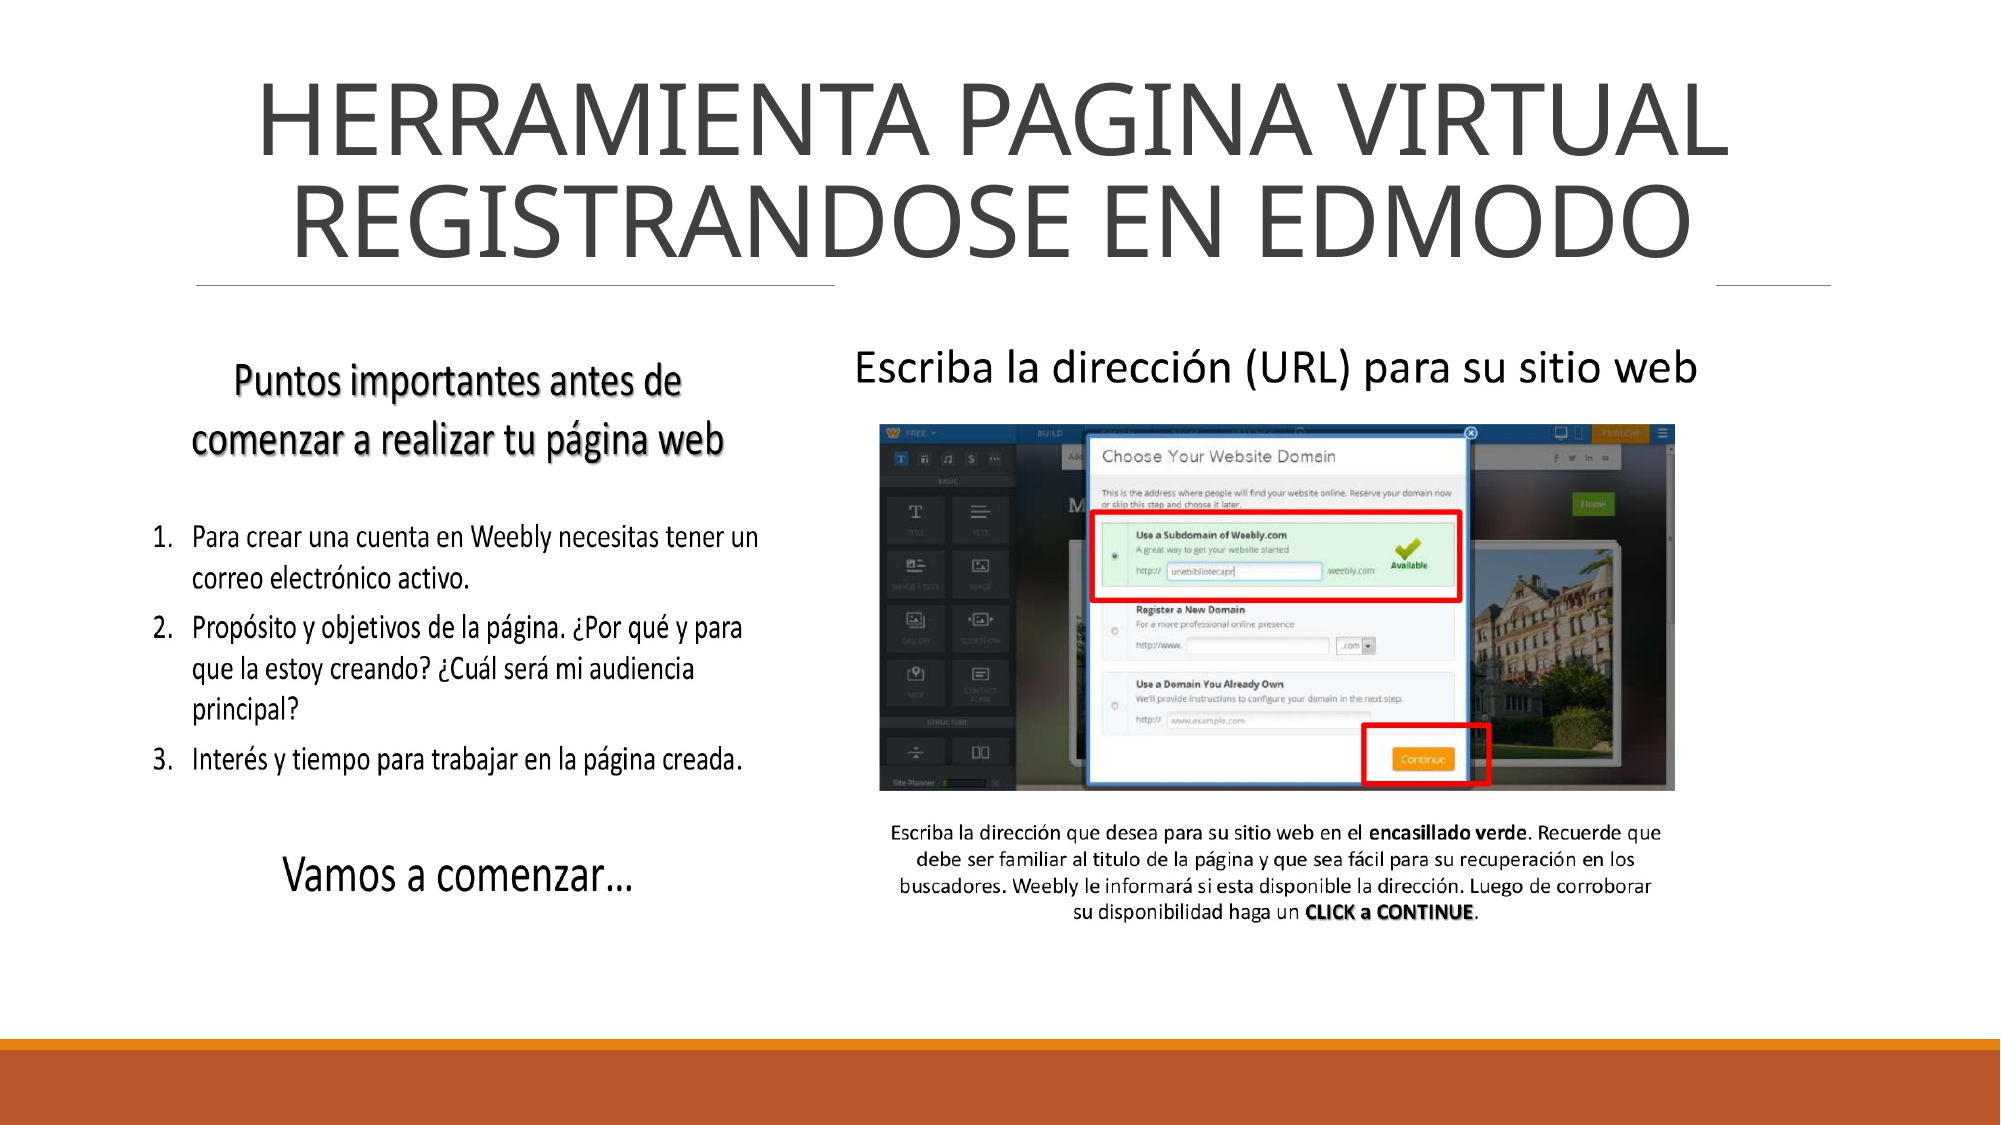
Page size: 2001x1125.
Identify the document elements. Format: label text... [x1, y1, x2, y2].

title HERRAMIENTA PAGINA VIRTUAL REGISTRANDOSE EN EDMODO [180, 47, 1831, 286]
picture [111, 326, 804, 988]
picture [835, 285, 1716, 945]
